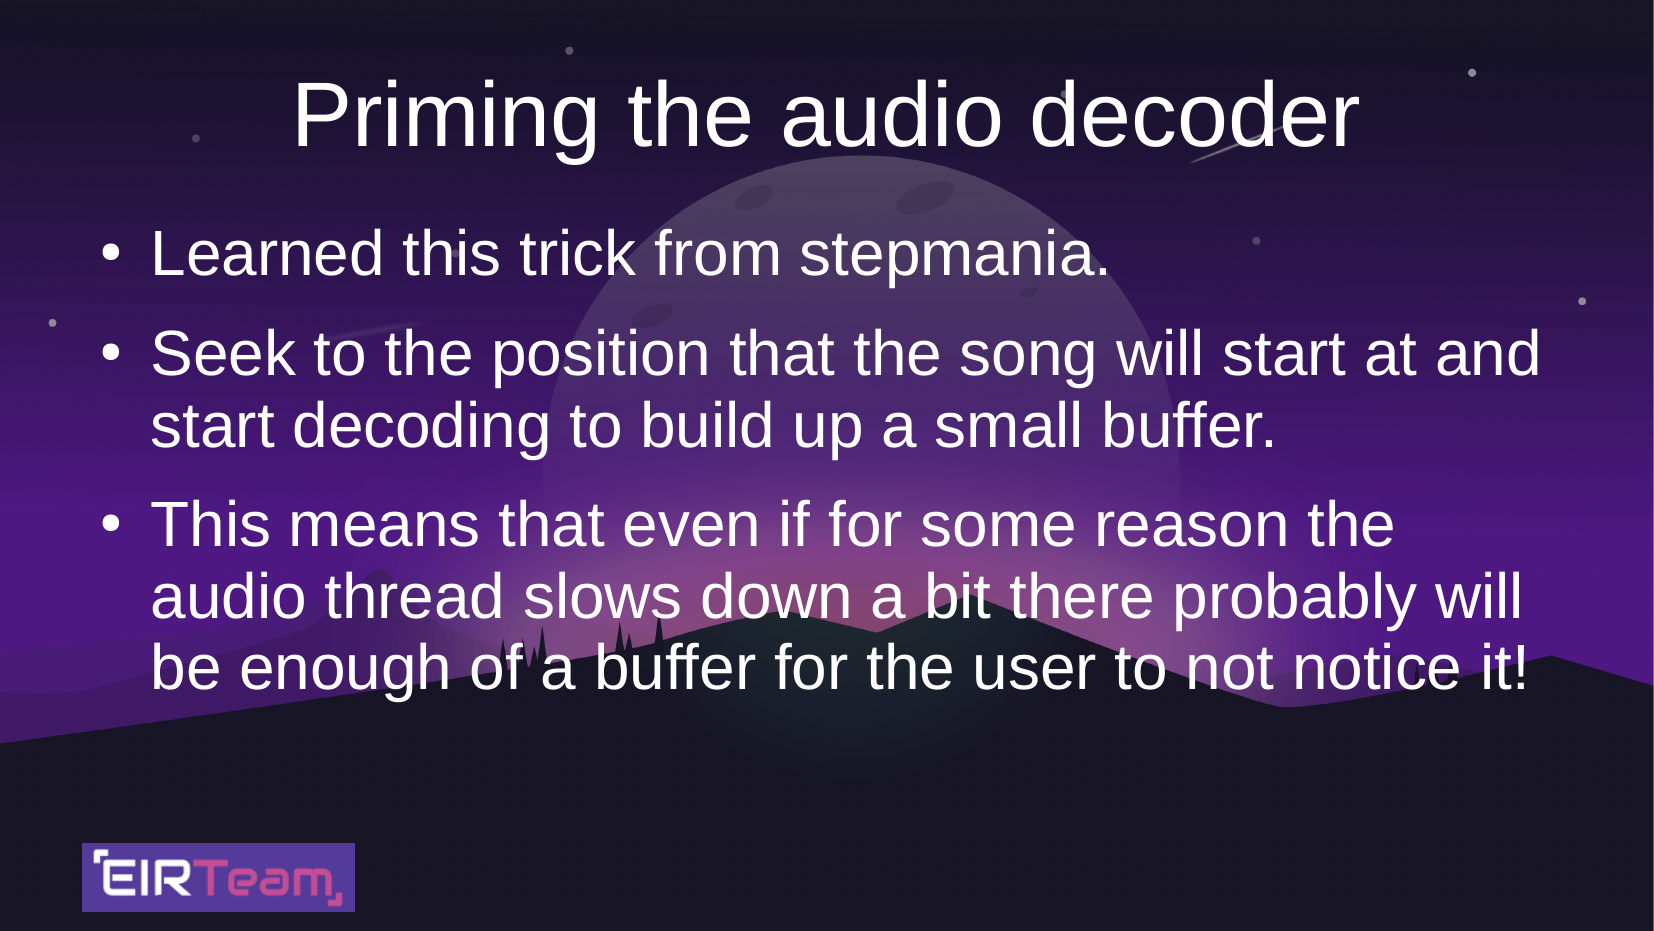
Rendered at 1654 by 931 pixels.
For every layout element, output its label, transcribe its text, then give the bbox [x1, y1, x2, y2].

picture [0, 0, 1654, 931]
list Learned this trick from stepmania. Seek to the position that the song will start at and start decoding to build up a small buffer. This means that even if for some reason the audio thread slows down a bit there probably will be enough of a buffer for the user to not notice it! [82, 217, 1571, 758]
title Priming the audio decoder [82, 12, 1571, 217]
